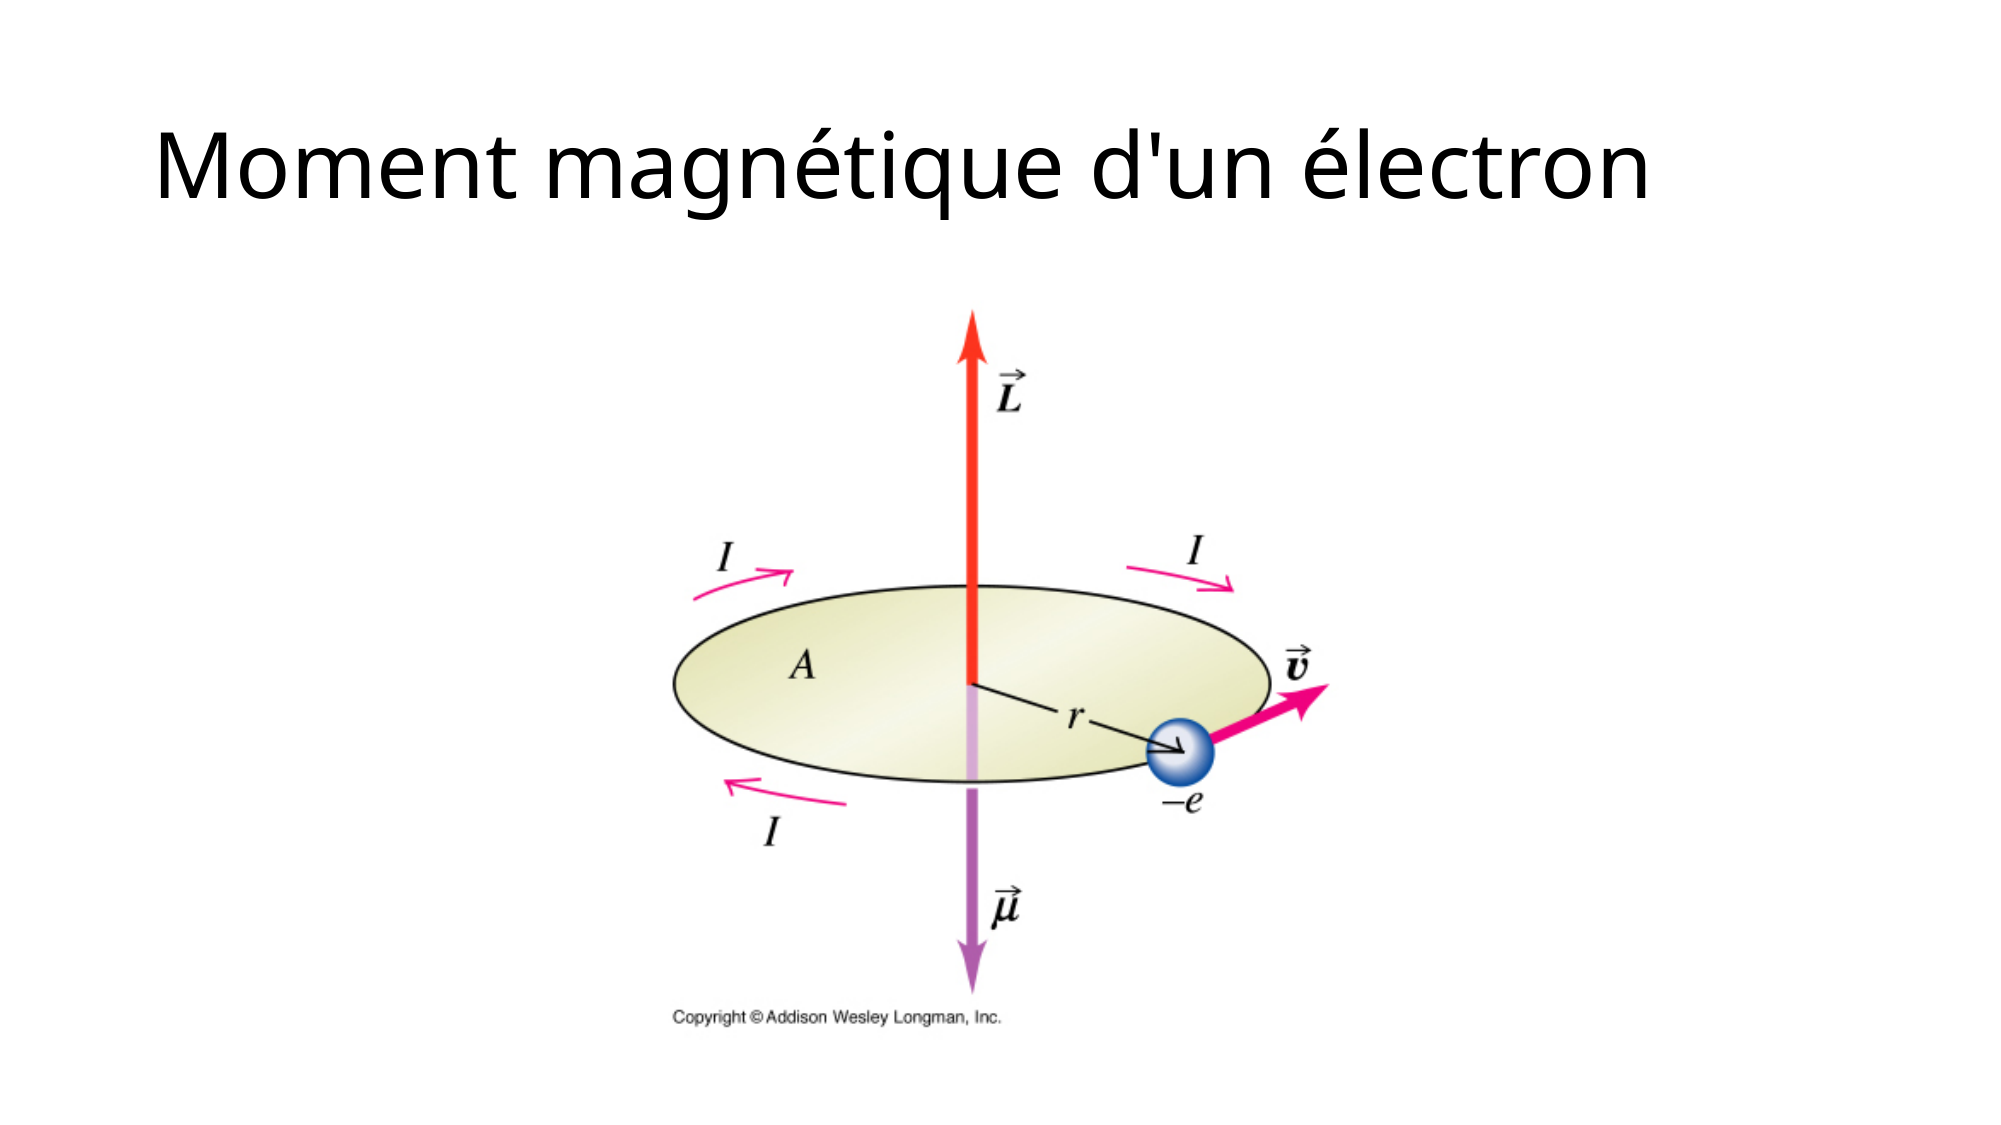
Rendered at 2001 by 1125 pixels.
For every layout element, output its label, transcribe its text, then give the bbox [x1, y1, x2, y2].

title Moment magnétique d'un électron [137, 59, 1863, 278]
picture [656, 288, 1347, 1041]
